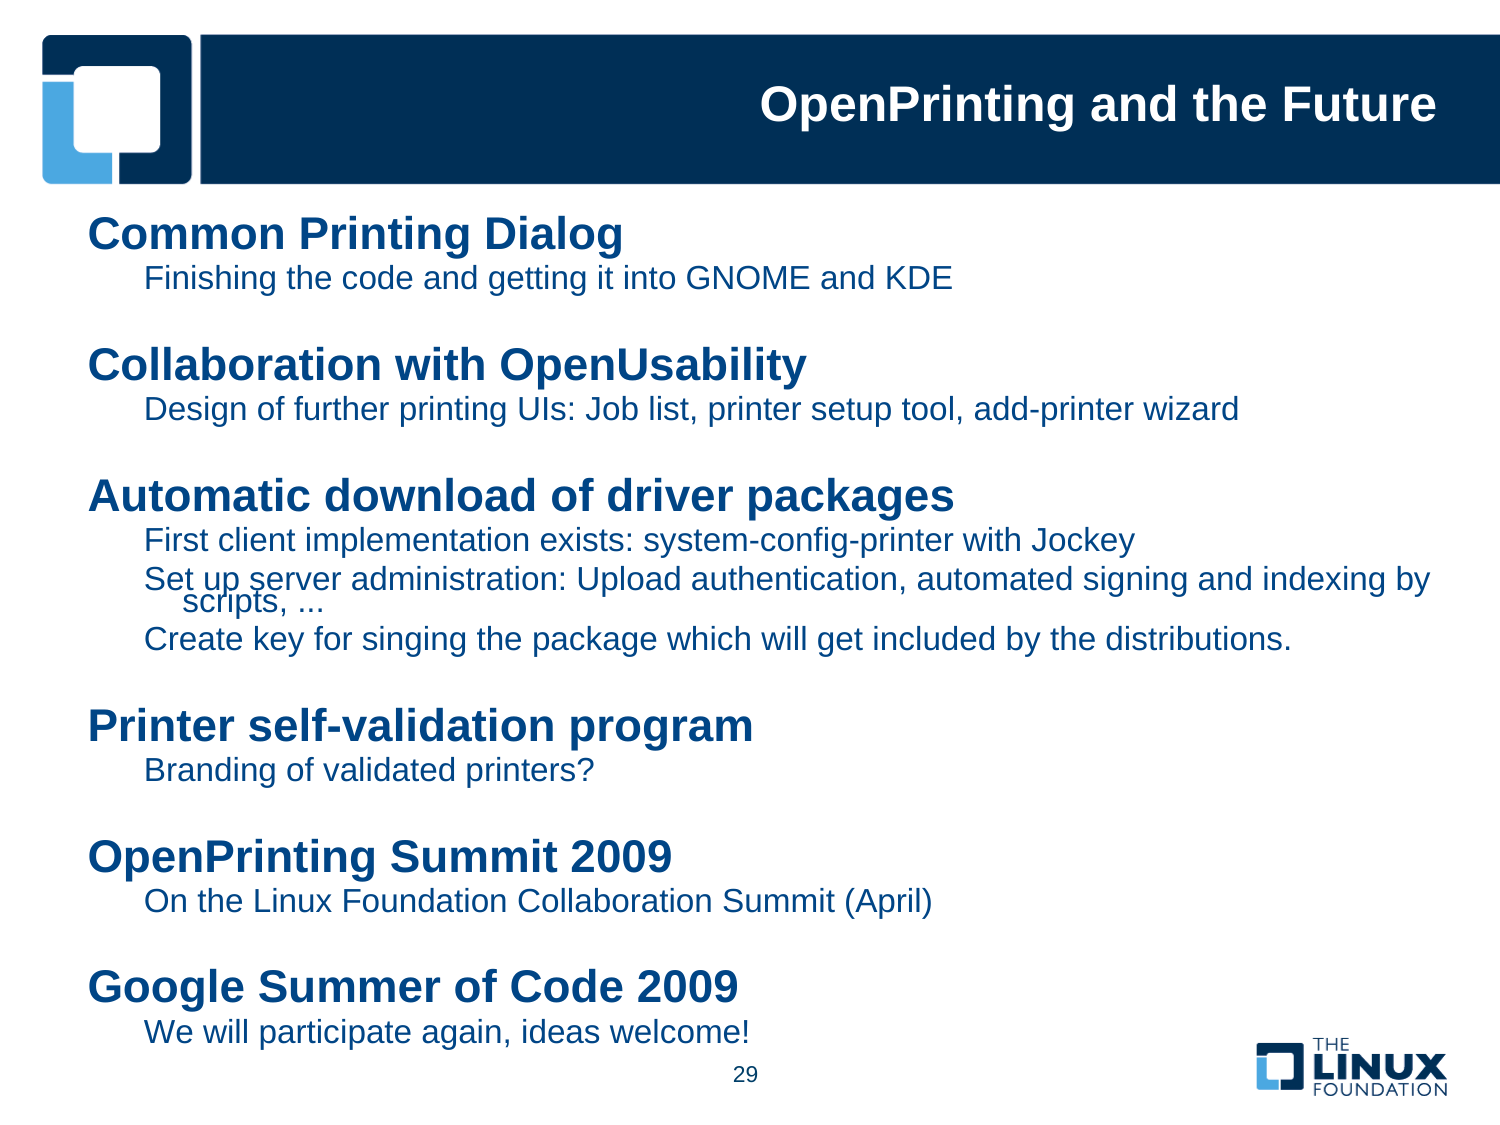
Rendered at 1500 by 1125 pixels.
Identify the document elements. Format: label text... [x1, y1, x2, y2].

title OpenPrinting and the Future [249, 44, 1438, 168]
picture [0, 0, 1500, 1125]
list Common Printing Dialog Finishing the code and getting it into GNOME and KDE Collaboration with OpenUsability Design of further printing UIs: Job list, printer setup tool, add-printer wizard Automatic download of driver packages First client implementation exists: system-config-printer with Jockey Set up server administration: Upload authentication, automated signing and indexing by scripts, ... Create key for singing the package which will get included by the distributions. Printer self-validation program Branding of validated printers? OpenPrinting Summit 2009 On the Linux Foundation Collaboration Summit (April) Google Summer of Code 2009 We will participate again, ideas welcome! [87, 224, 1450, 1074]
